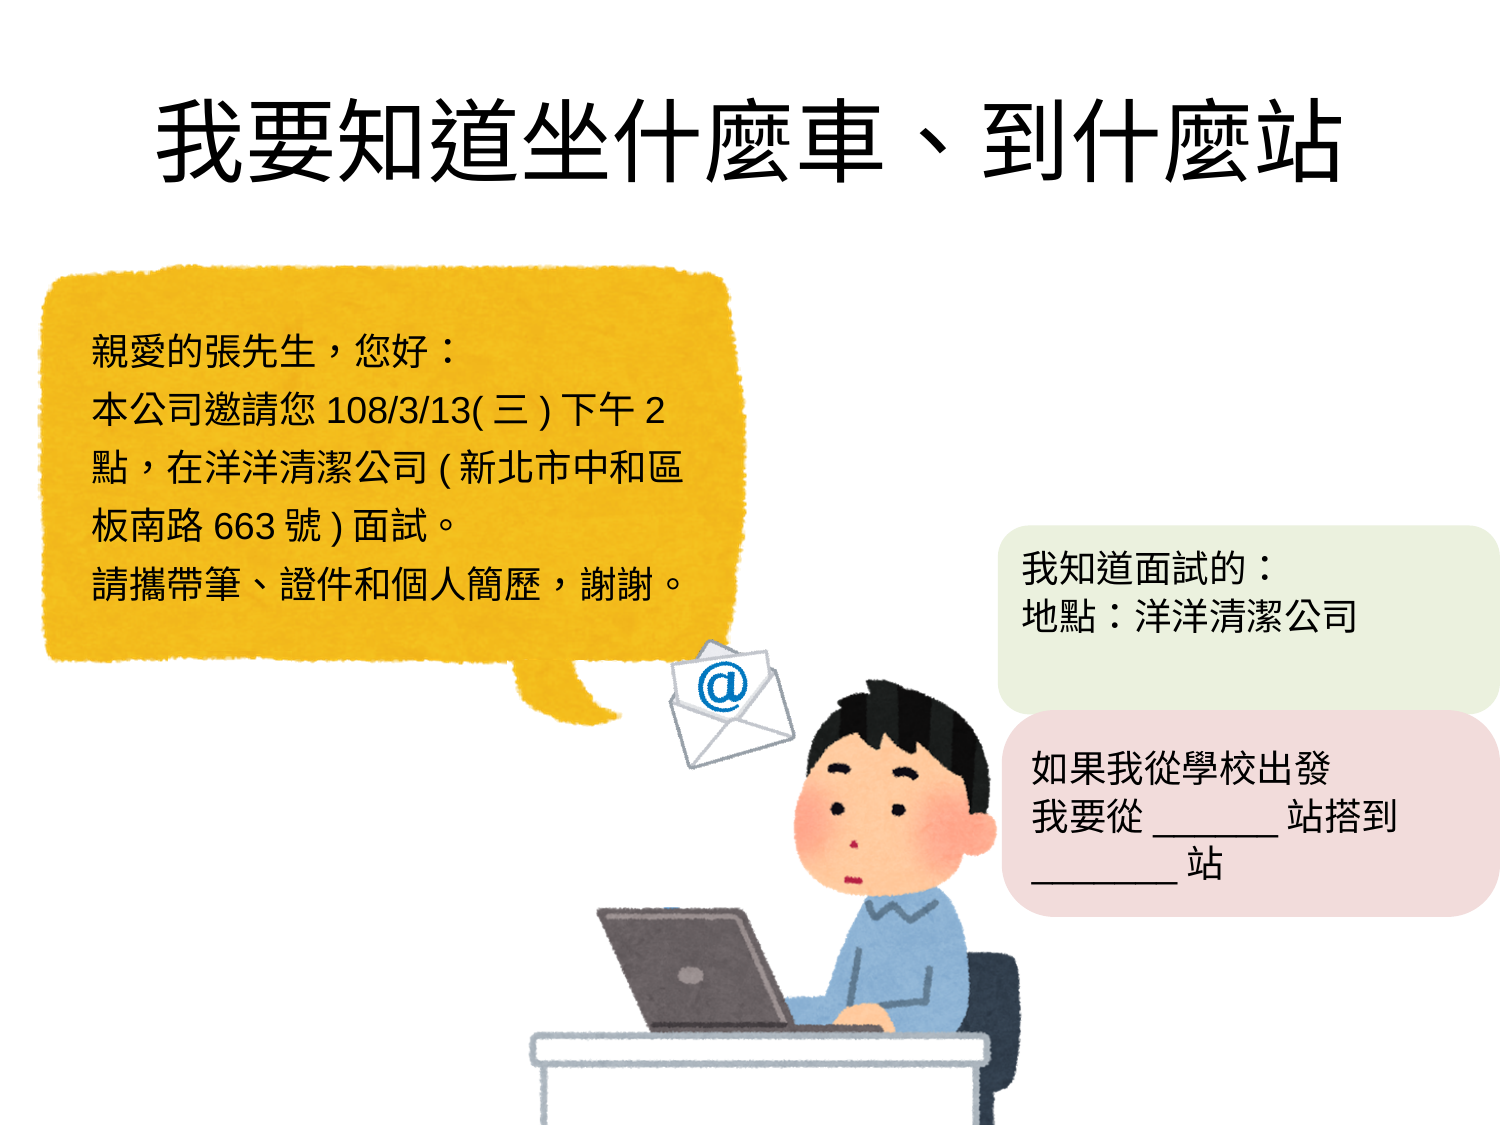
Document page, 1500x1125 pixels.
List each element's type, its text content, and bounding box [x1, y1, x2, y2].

text_box 如果我從學校出發 我要從______站搭到 _______站 [1052, 710, 1500, 917]
title 我要知道坐什麼車、到什麼站 [75, 45, 1425, 233]
picture [29, 261, 1052, 1125]
text_box 我知道面試的： 地點：洋洋清潔公司 [997, 525, 1500, 715]
text_box 親愛的張先生，您好： 本公司邀請您108/3/13(三)下午2點，在洋洋清潔公司(新北市中和區板南路663號)面試。 請攜帶筆、證件和個人簡歷，謝謝。 [77, 306, 713, 614]
